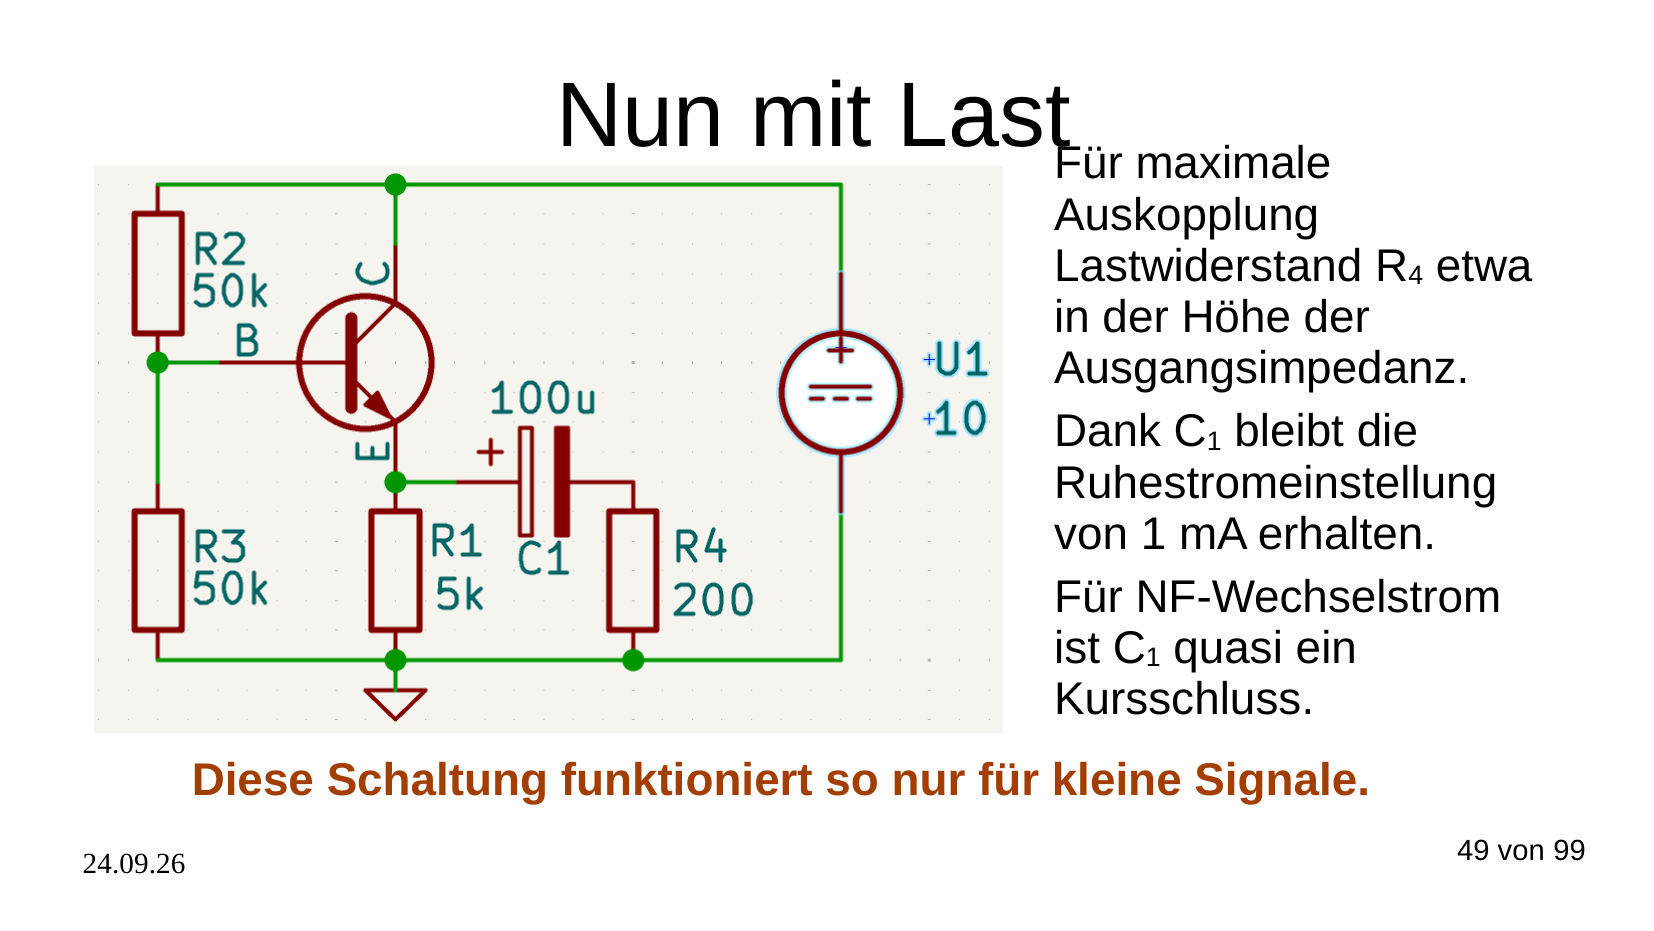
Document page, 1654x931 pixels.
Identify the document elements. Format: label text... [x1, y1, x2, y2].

title Nun mit Last [82, 37, 1571, 193]
text_box Für maximale Auskopplung Lastwiderstand R4 etwa in der Höhe der Ausgangsimpedanz. Dank C1 bleibt die Ruhestromeinstellung von 1 mA erhalten. Für NF-Wechselstrom ist C1 quasi ein Kursschluss. [1039, 129, 1595, 733]
picture [94, 166, 1003, 733]
text_box Diese Schaltung funktioniert so nur für kleine Signale. [177, 746, 1394, 813]
